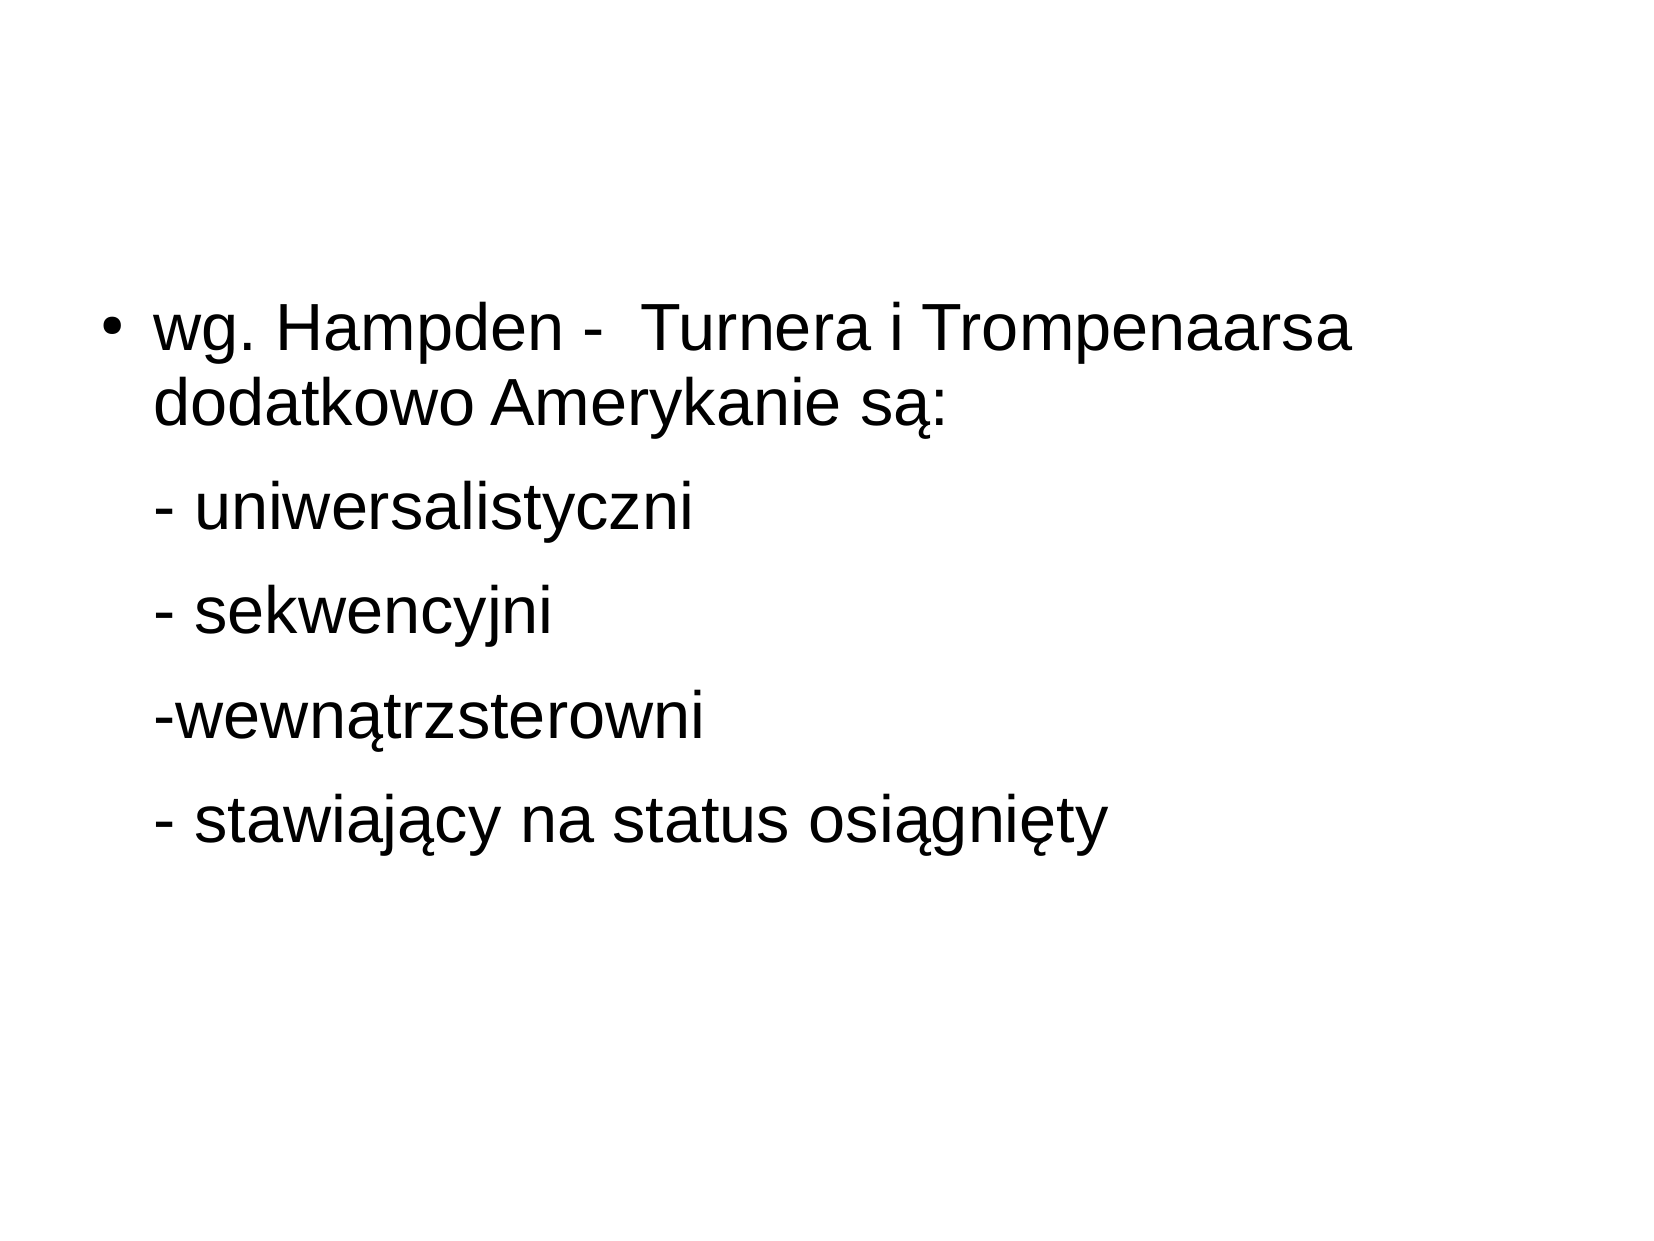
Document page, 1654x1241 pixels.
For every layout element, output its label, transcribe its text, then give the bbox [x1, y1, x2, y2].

list wg. Hampden - Turnera i Trompenaarsa dodatkowo Amerykanie są: - uniwersalistyczni - sekwencyjni -wewnątrzsterowni - stawiający na status osiągnięty [82, 290, 1571, 1109]
